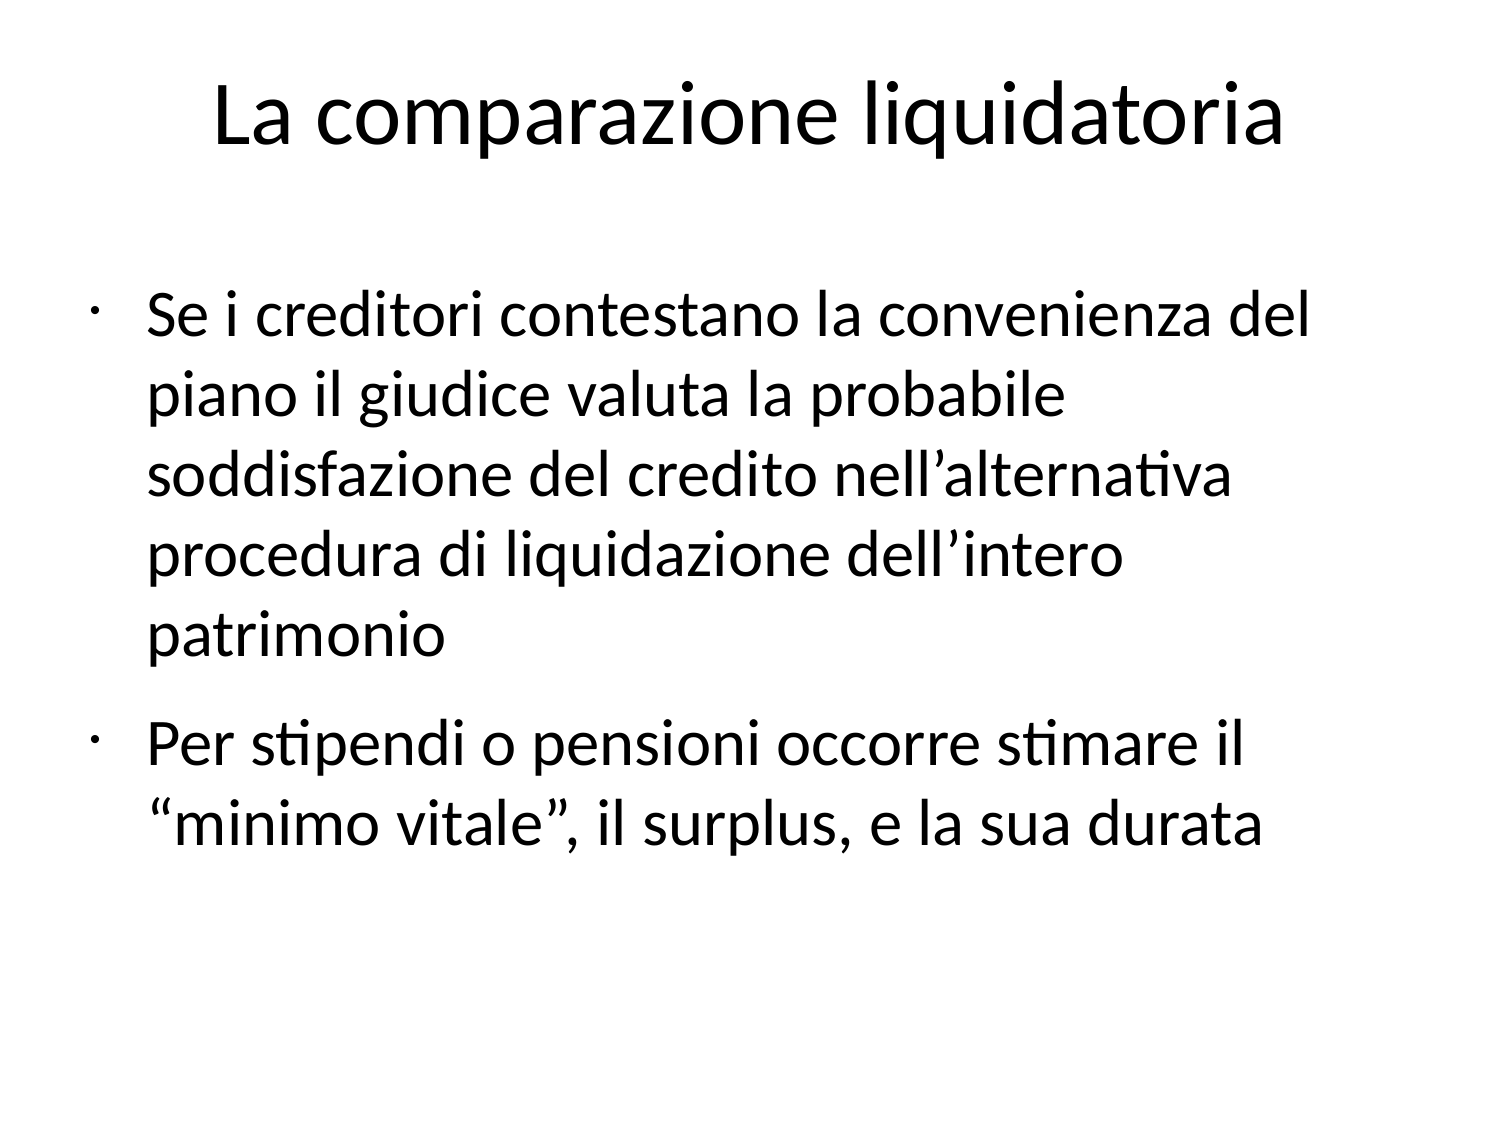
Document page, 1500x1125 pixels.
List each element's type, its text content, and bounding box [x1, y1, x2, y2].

list Se i creditori contestano la convenienza del piano il giudice valuta la probabile soddisfazione del credito nell’alternativa procedura di liquidazione dell’intero patrimonio Per stipendi o pensioni occorre stimare il “minimo vitale”, il surplus, e la sua durata [75, 262, 1425, 1005]
title La comparazione liquidatoria [75, 45, 1425, 233]
